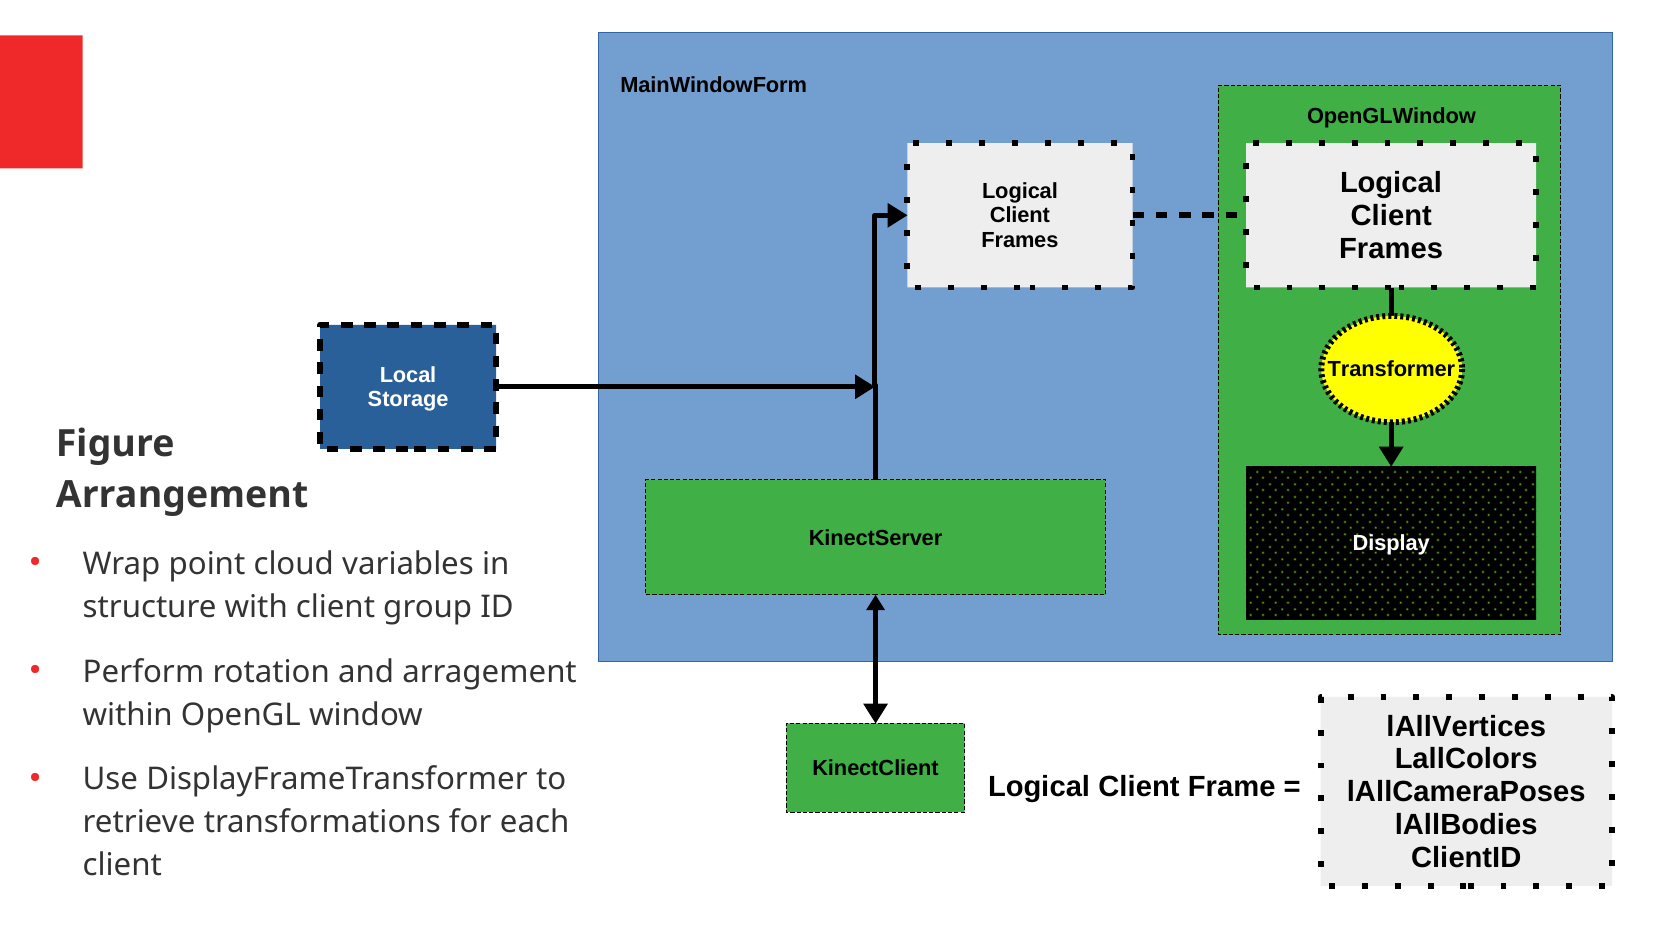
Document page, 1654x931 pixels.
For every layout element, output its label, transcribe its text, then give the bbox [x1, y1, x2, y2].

text_box Display [1246, 466, 1537, 620]
title Figure Arrangement [55, 389, 432, 541]
text_box KinectClient [786, 723, 965, 813]
text_box Logical Client Frame = [968, 769, 1321, 856]
text_box [598, 389, 874, 662]
text_box KinectServer [645, 479, 1106, 595]
list Wrap point cloud variables in structure with client group ID Perform rotation and arragement within OpenGL window Use DisplayFrameTransformer to retrieve transformations for each client [11, 541, 591, 910]
text_box MainWindowForm [584, 72, 843, 122]
text_box Logical Client Frames [1246, 143, 1537, 288]
text_box OpenGLWindow [1293, 103, 1491, 128]
text_box Transformer [1321, 315, 1463, 423]
text_box Local Storage [320, 324, 497, 449]
text_box Logical Client Frames [907, 143, 1133, 288]
text_box lAllVertices LallColors lAllCameraPoses lAllBodies ClientID [1320, 696, 1613, 886]
text_box [598, 32, 1613, 662]
